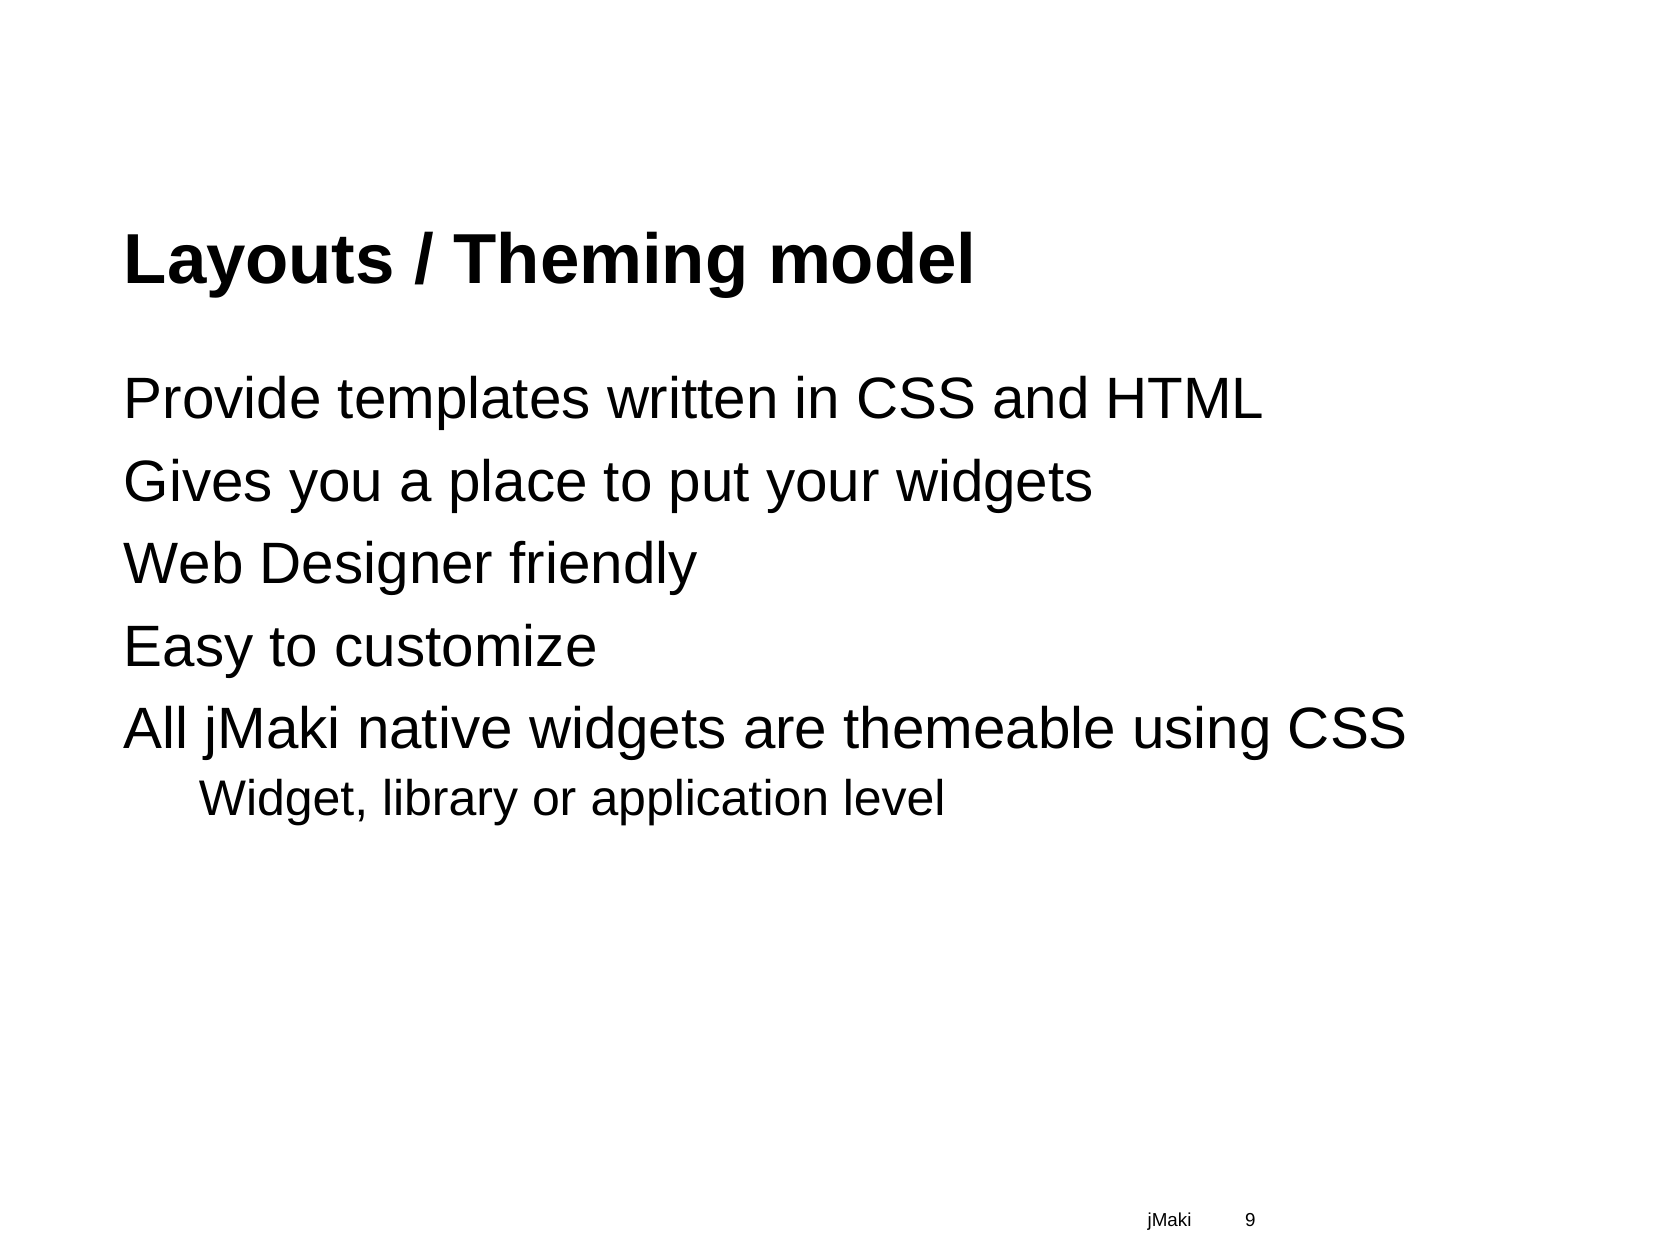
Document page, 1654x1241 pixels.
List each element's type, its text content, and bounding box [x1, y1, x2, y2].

title Layouts / Theming model [124, 147, 1561, 298]
list Provide templates written in CSS and HTML Gives you a place to put your widgets Web Designer friendly Easy to customize All jMaki native widgets are themeable using CSS Widget, library or application level [124, 372, 1613, 1121]
